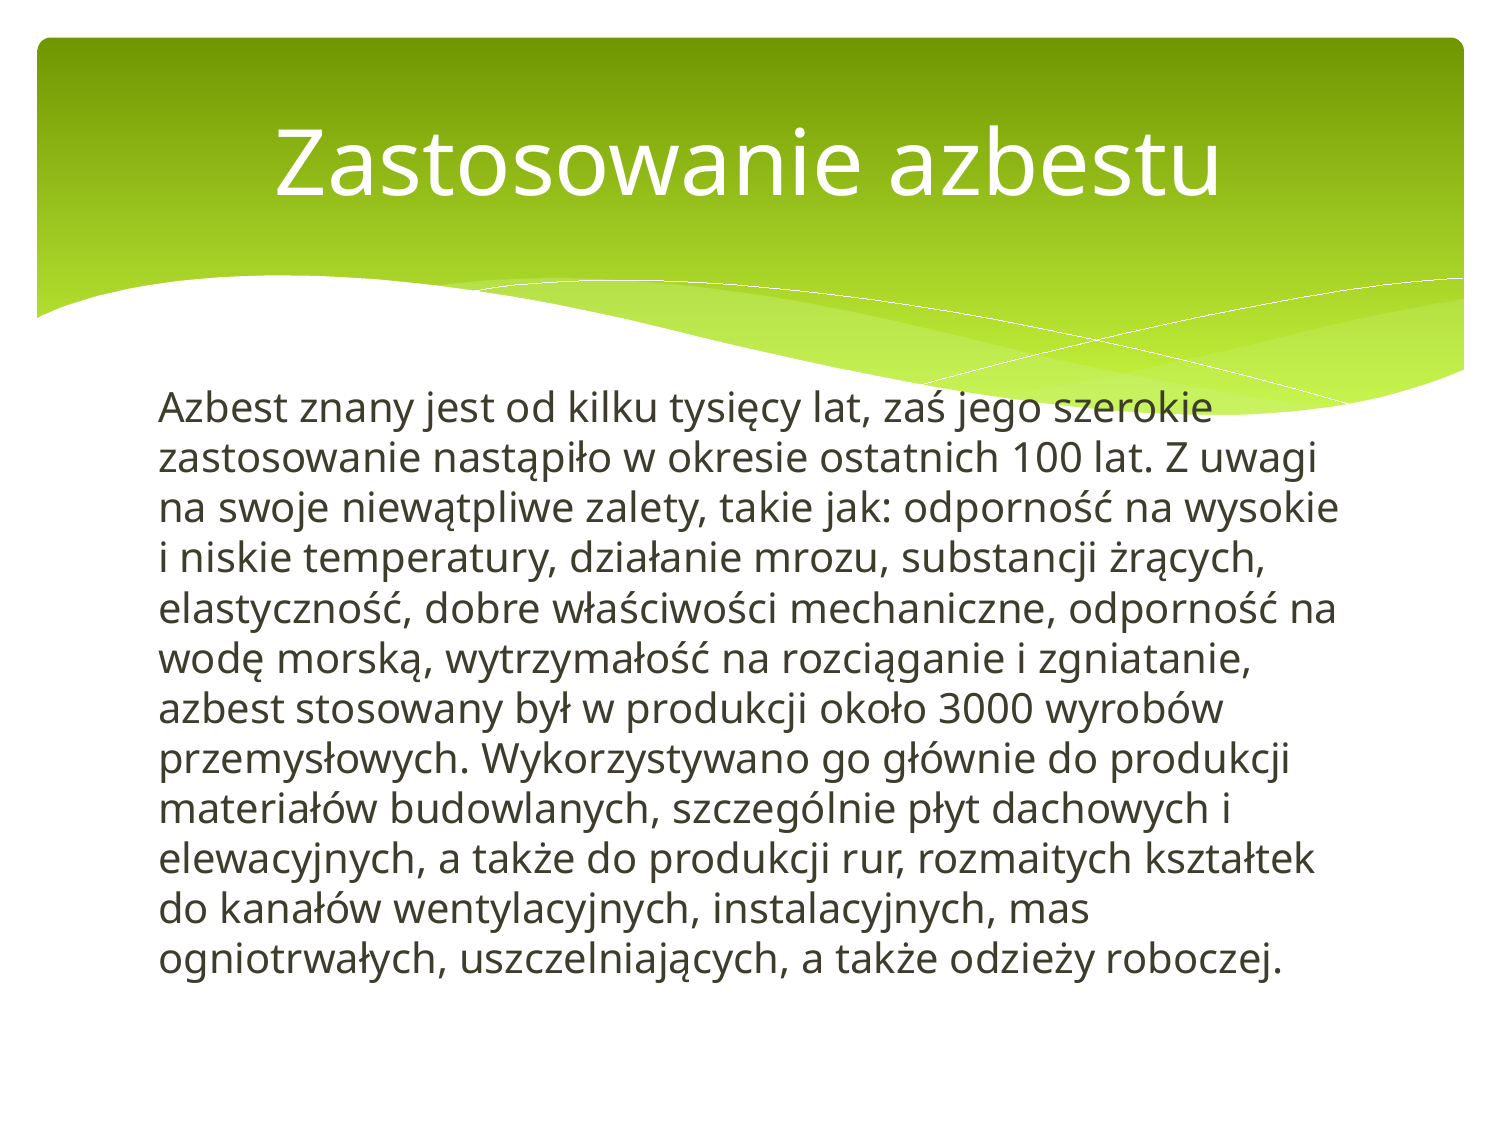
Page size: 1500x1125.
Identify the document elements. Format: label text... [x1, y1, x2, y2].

list Azbest znany jest od kilku tysięcy lat, zaś jego szerokie zastosowanie nastąpiło w okresie ostatnich 100 lat. Z uwagi na swoje niewątpliwe zalety, takie jak: odporność na wysokie i niskie temperatury, działanie mrozu, substancji żrących, elastyczność, dobre właściwości mechaniczne, odporność na wodę morską, wytrzymałość na rozciąganie i zgniatanie, azbest stosowany był w produkcji około 3000 wyrobów przemysłowych. Wykorzystywano go głównie do produkcji materiałów budowlanych, szczególnie płyt dachowych i elewacyjnych, a także do produkcji rur, rozmaitych kształtek do kanałów wentylacyjnych, instalacyjnych, mas ogniotrwałych, uszczelniających, a także odzieży roboczej. [143, 373, 1359, 1059]
title Zastosowanie azbestu [75, 55, 1426, 262]
